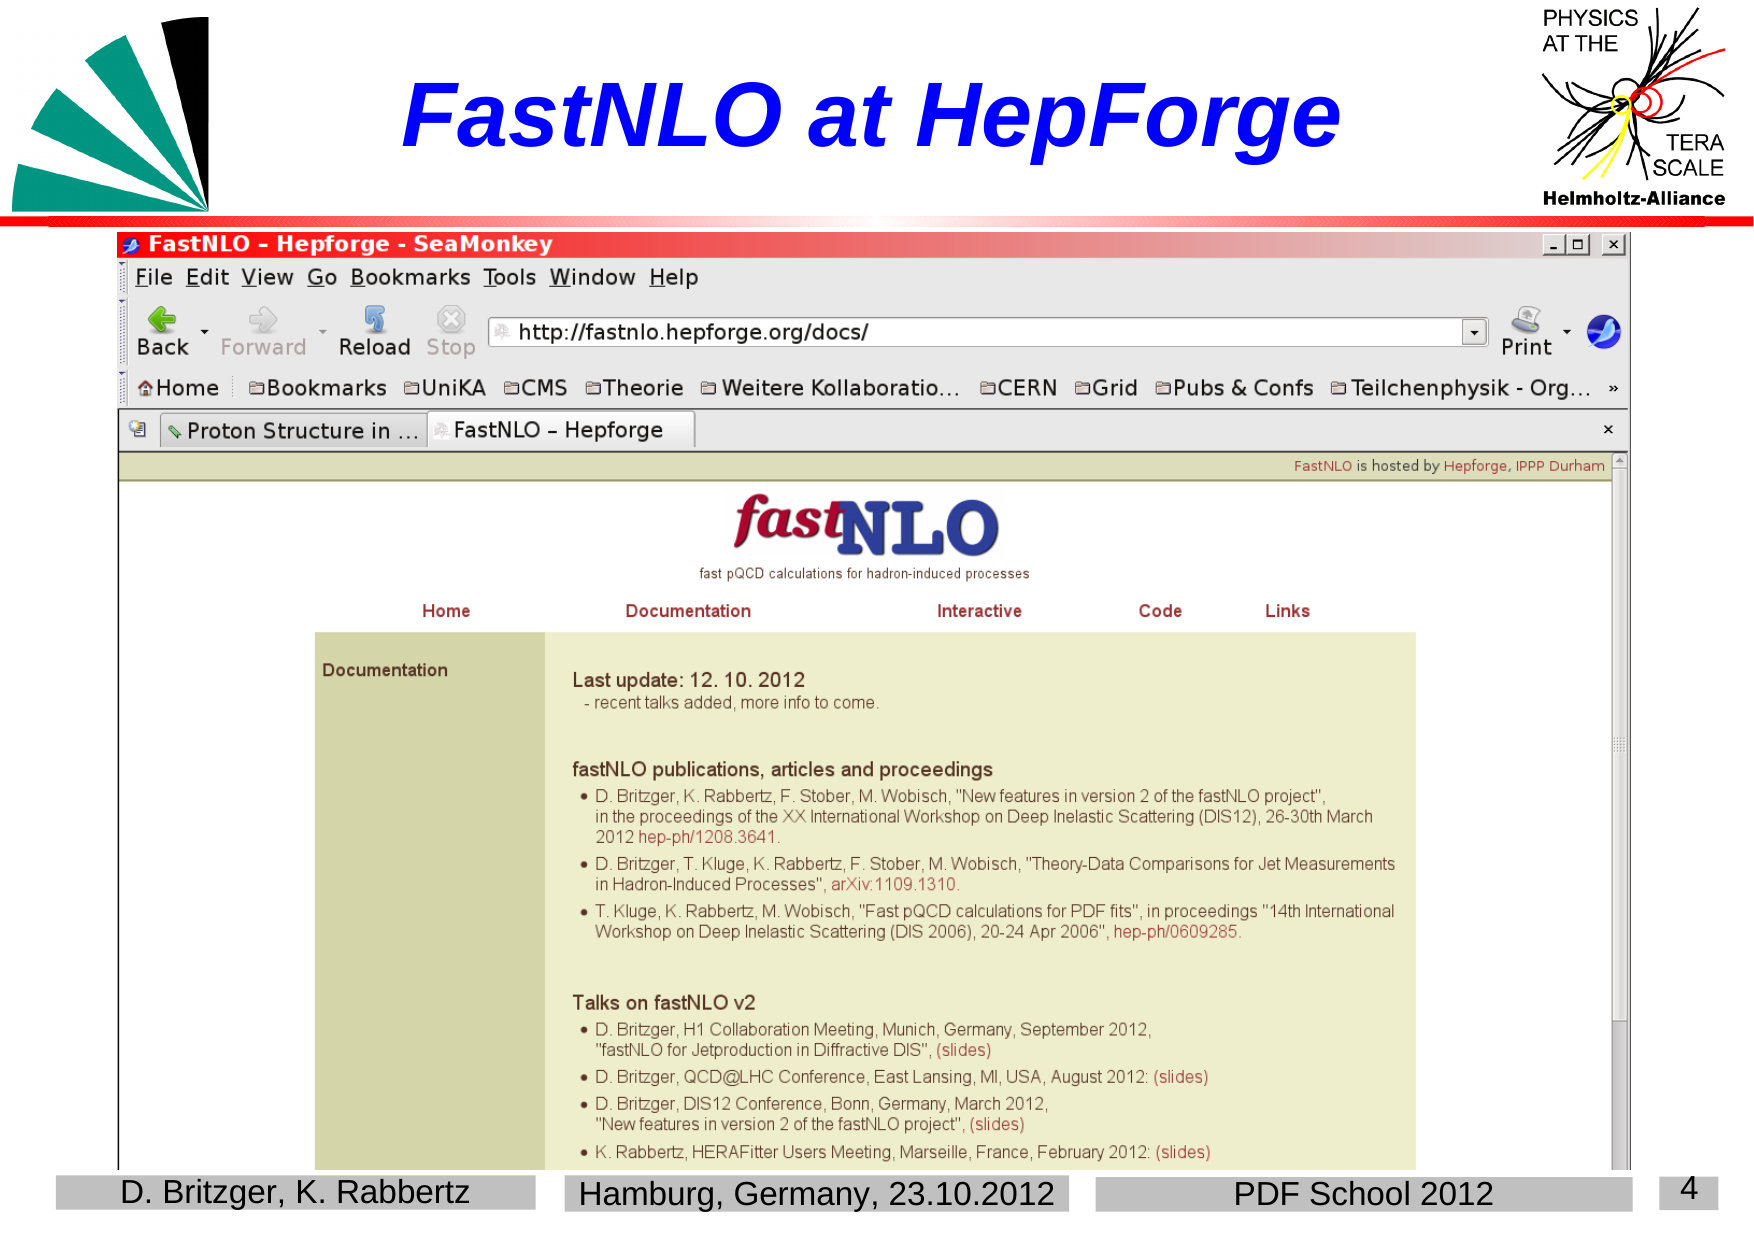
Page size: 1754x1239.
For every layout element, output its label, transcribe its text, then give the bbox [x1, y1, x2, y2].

picture [12, 17, 209, 214]
picture [117, 232, 1631, 1170]
picture [1524, 0, 1742, 216]
title FastNLO at HepForge [220, 22, 1525, 207]
